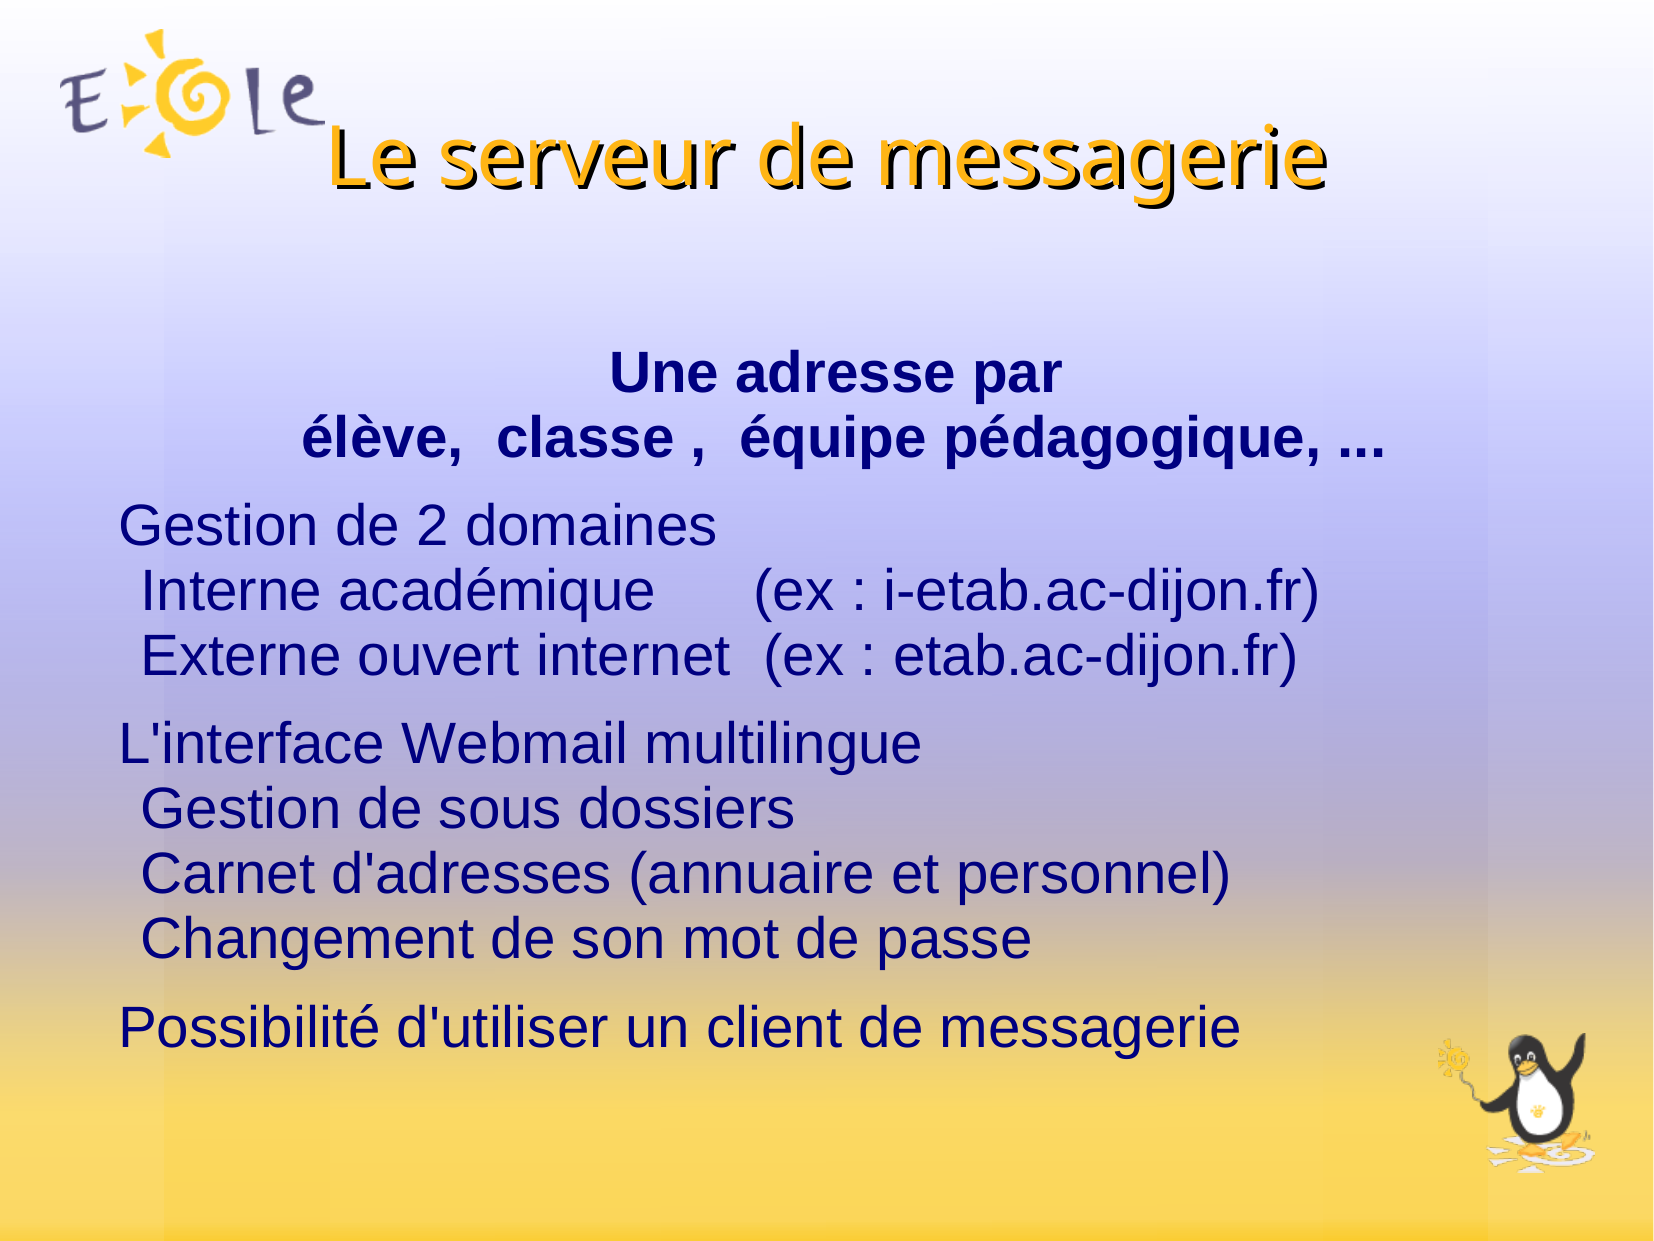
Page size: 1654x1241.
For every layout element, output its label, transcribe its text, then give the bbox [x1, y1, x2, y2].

picture [0, 0, 1654, 1241]
subtitle Une adresse par élève, classe , équipe pédagogique, ... Gestion de 2 domaines Interne académique (ex : i-etab.ac-dijon.fr) Externe ouvert internet (ex : etab.ac-dijon.fr) L'interface Webmail multilingue Gestion de sous dossiers Carnet d'adresses (annuaire et personnel) Changement de son mot de passe Possibilité d'utiliser un client de messagerie [82, 218, 1571, 1180]
title Le serveur de messagerie [82, 49, 1571, 218]
